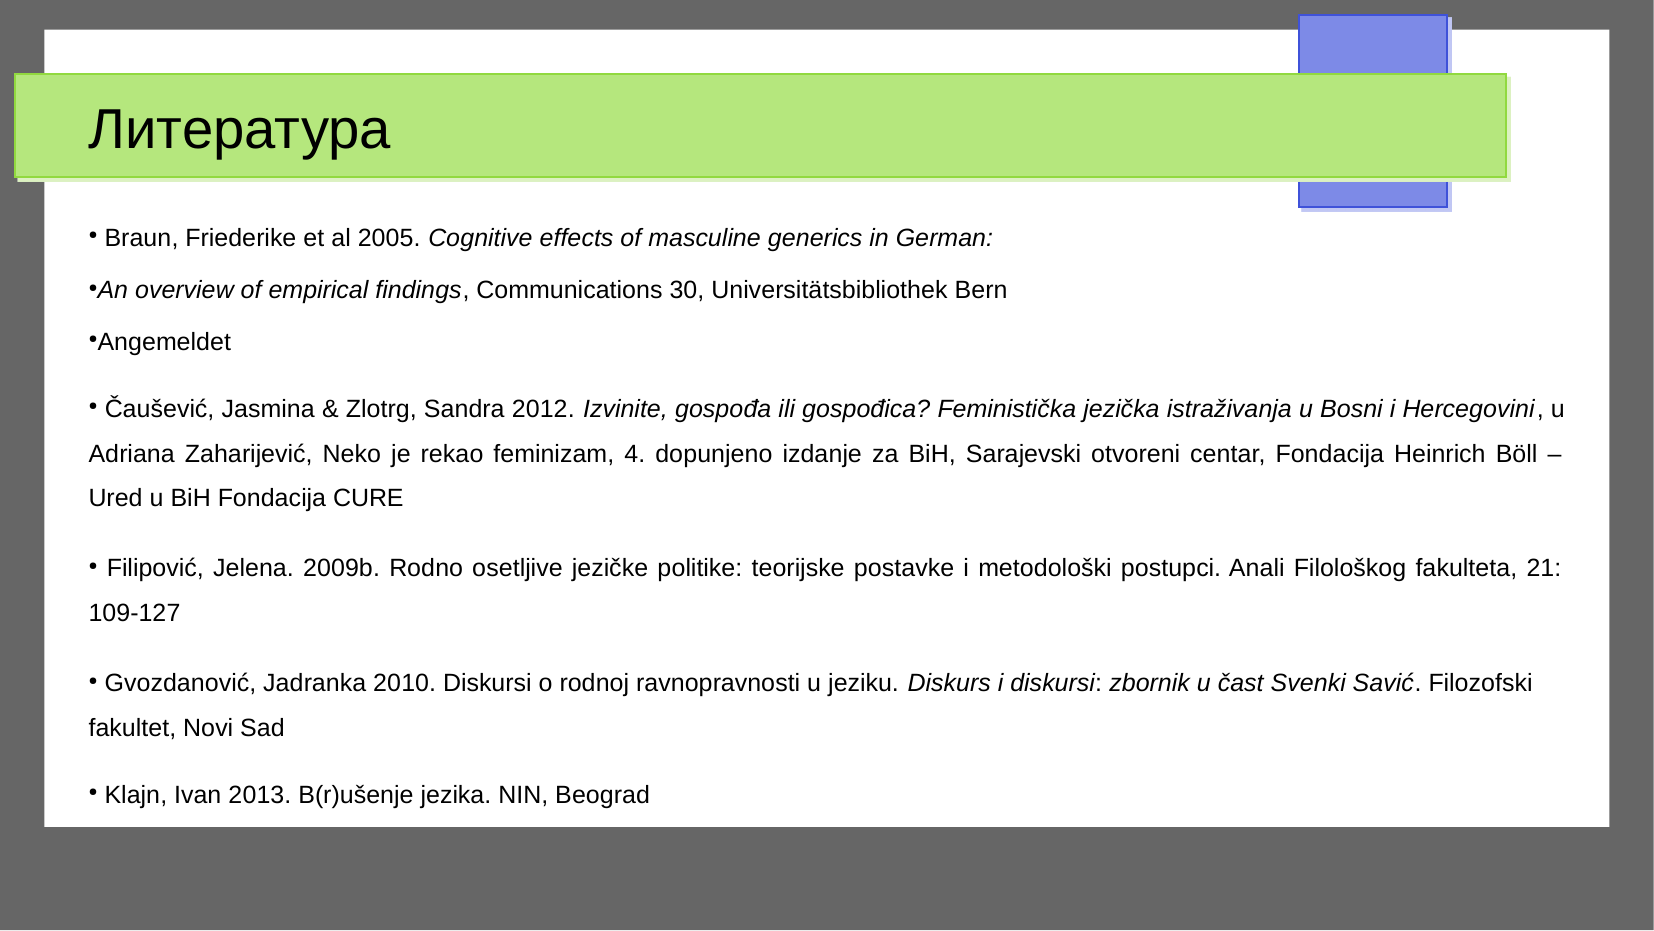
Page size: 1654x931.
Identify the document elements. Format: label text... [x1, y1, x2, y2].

list Braun, Friederike et al 2005. Cognitive effects of masculine generics in German: An overview of empirical findings, Communications 30, Universitätsbibliothek Bern Angemeldet Čaušević, Jasmina & Zlotrg, Sandra 2012. Izvinite, gospođa ili gospođica? Feministička jezička istraživanja u Bosni i Hercegovini, u Adriana Zaharijević, Neko je rekao feminizam, 4. dopunjeno izdanje za BiH, Sarajevski otvoreni centar, Fondacija Heinrich Böll – Ured u BiH Fondacija CURE Filipović, Jelena. 2009b. Rodno osetljive jezičke politike: teorijske postavke i metodološki postupci. Anali Filološkog fakulteta, 21: 109-127 Gvozdanović, Jadranka 2010. Diskursi o rodnoj ravnopravnosti u jeziku. Diskurs i diskursi: zbornik u čast Svenki Savić. Filozofski fakultet, Novi Sad Klajn, Ivan 2013. B(r)ušenje jezika. NIN, Beograd [88, 221, 1565, 813]
title Литература [88, 73, 1506, 178]
